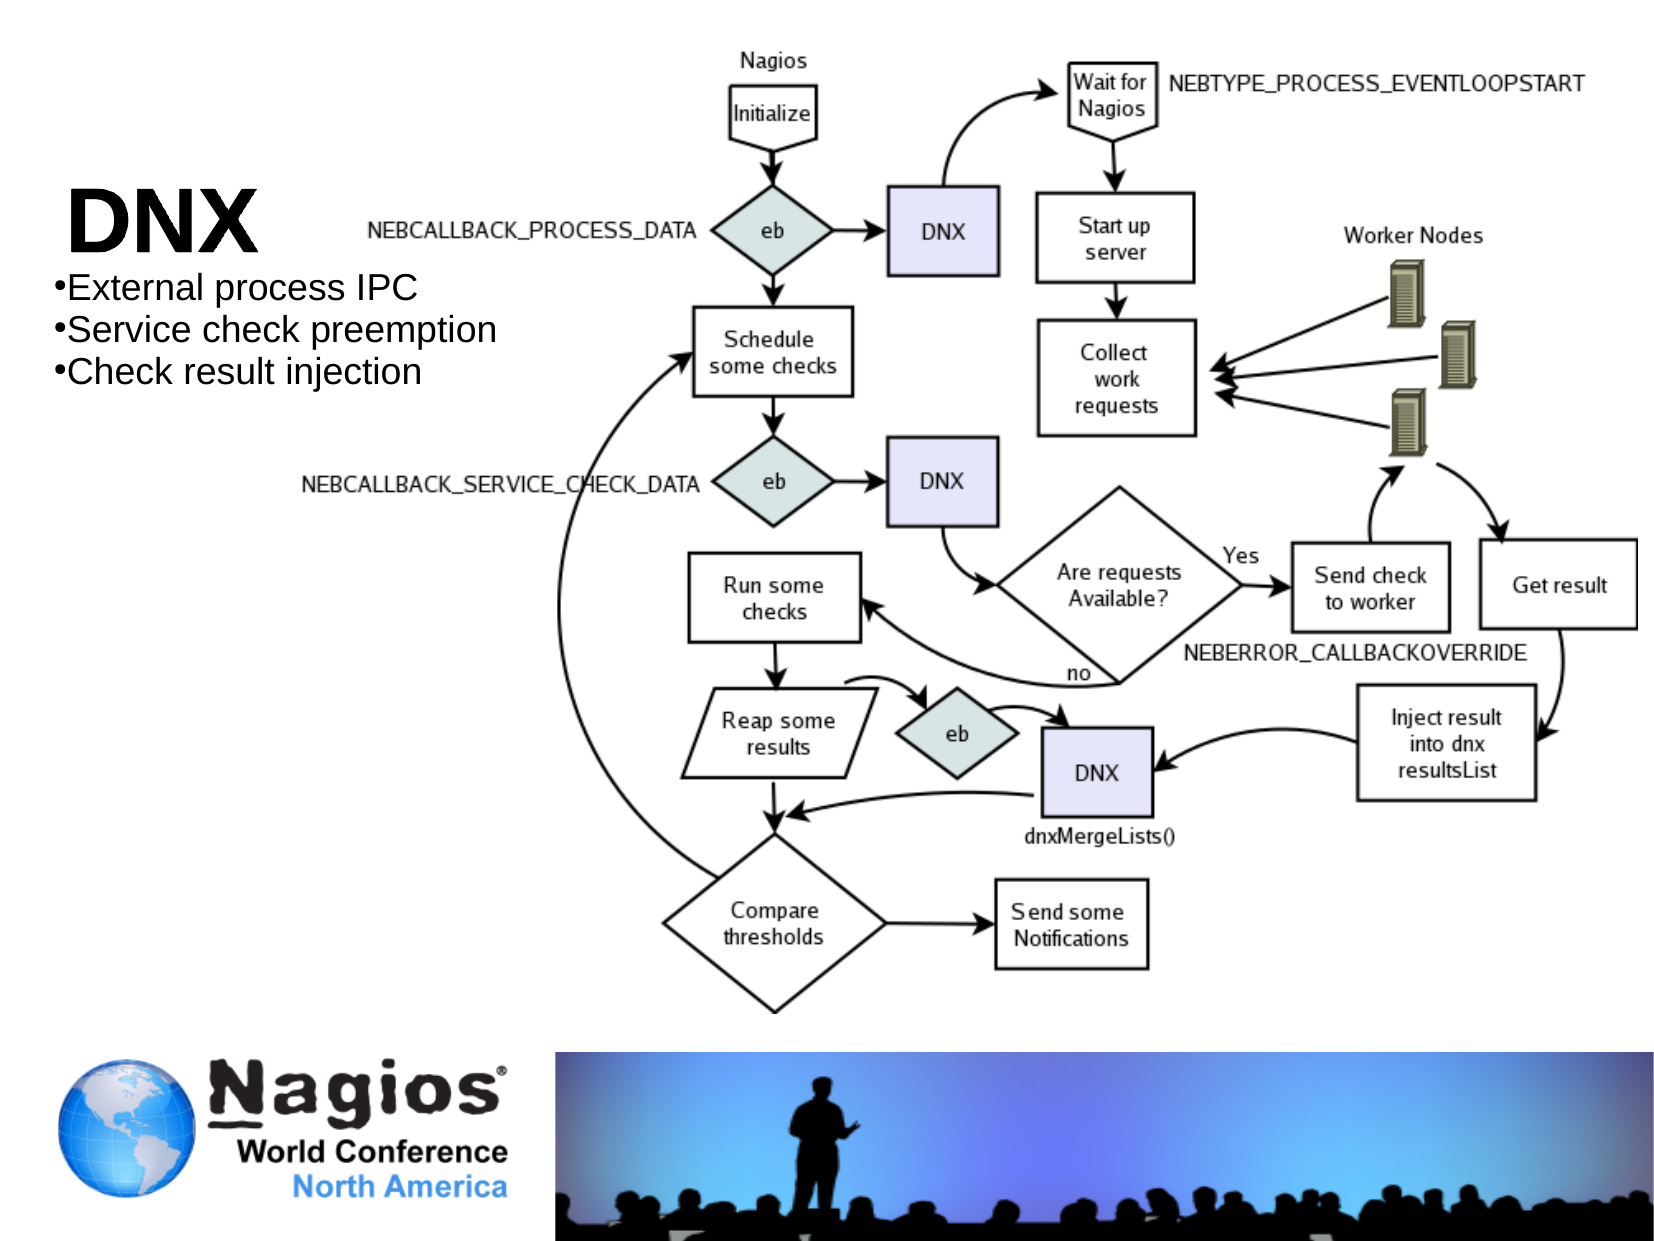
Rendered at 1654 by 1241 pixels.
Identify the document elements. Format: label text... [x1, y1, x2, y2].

picture [302, 47, 1638, 1014]
title DNX [0, 116, 907, 325]
picture [555, 1052, 1654, 1241]
picture [58, 1058, 509, 1228]
text_box External process IPC Service check preemption Check result injection [38, 258, 513, 400]
